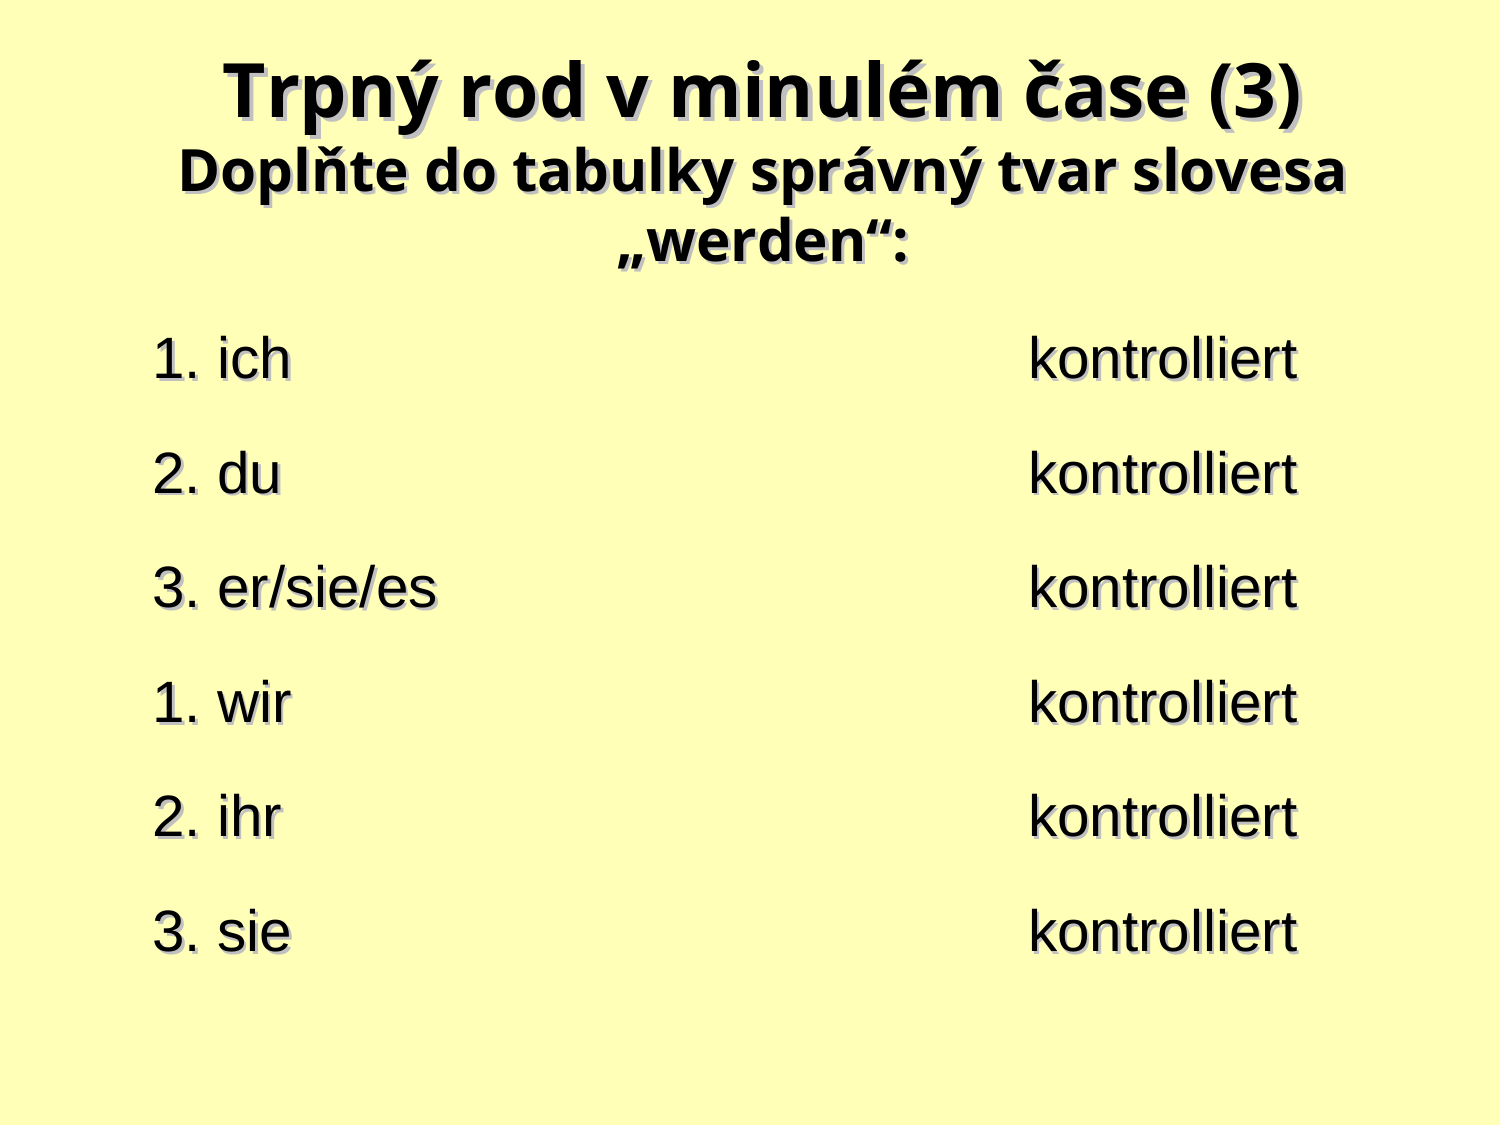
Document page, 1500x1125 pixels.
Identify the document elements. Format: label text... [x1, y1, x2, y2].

table_cell 2. du [137, 427, 575, 542]
table_header kontrolliert [1013, 313, 1451, 427]
table_cell kontrolliert [1013, 427, 1451, 542]
table_header [575, 313, 1013, 427]
title Trpný rod v minulém čase (3) Doplňte do tabulky správný tvar slovesa „werden“: [75, 35, 1451, 281]
table_cell 3. er/sie/es [137, 542, 575, 656]
table_cell 1. wir [137, 656, 575, 771]
table_cell kontrolliert [1013, 656, 1451, 771]
table_cell [575, 542, 1013, 656]
table_cell kontrolliert [1013, 542, 1451, 656]
table_header 1. ich [137, 313, 575, 427]
table_cell kontrolliert [1013, 885, 1451, 1000]
table_cell 3. sie [137, 885, 575, 1000]
table_cell kontrolliert [1013, 771, 1451, 885]
table_cell 2. ihr [137, 771, 575, 885]
table_cell [575, 771, 1013, 885]
table_cell [575, 656, 1013, 771]
table_cell [575, 885, 1013, 1000]
table_cell [575, 427, 1013, 542]
